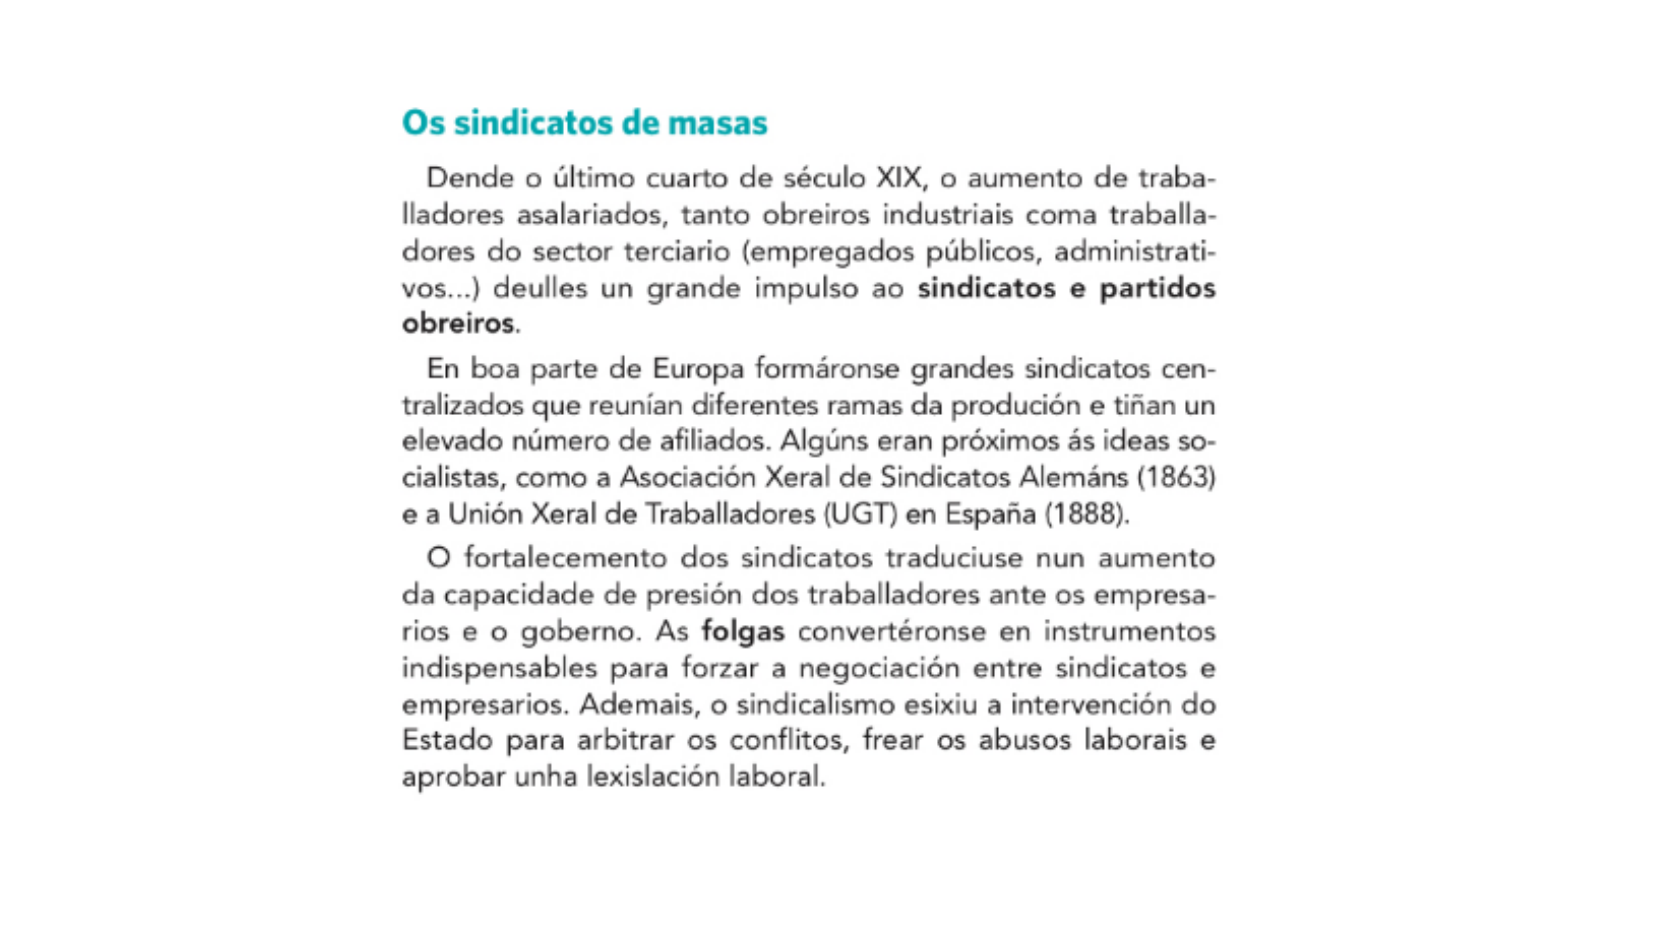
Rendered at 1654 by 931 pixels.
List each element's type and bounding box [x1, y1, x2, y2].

picture [383, 94, 1241, 805]
